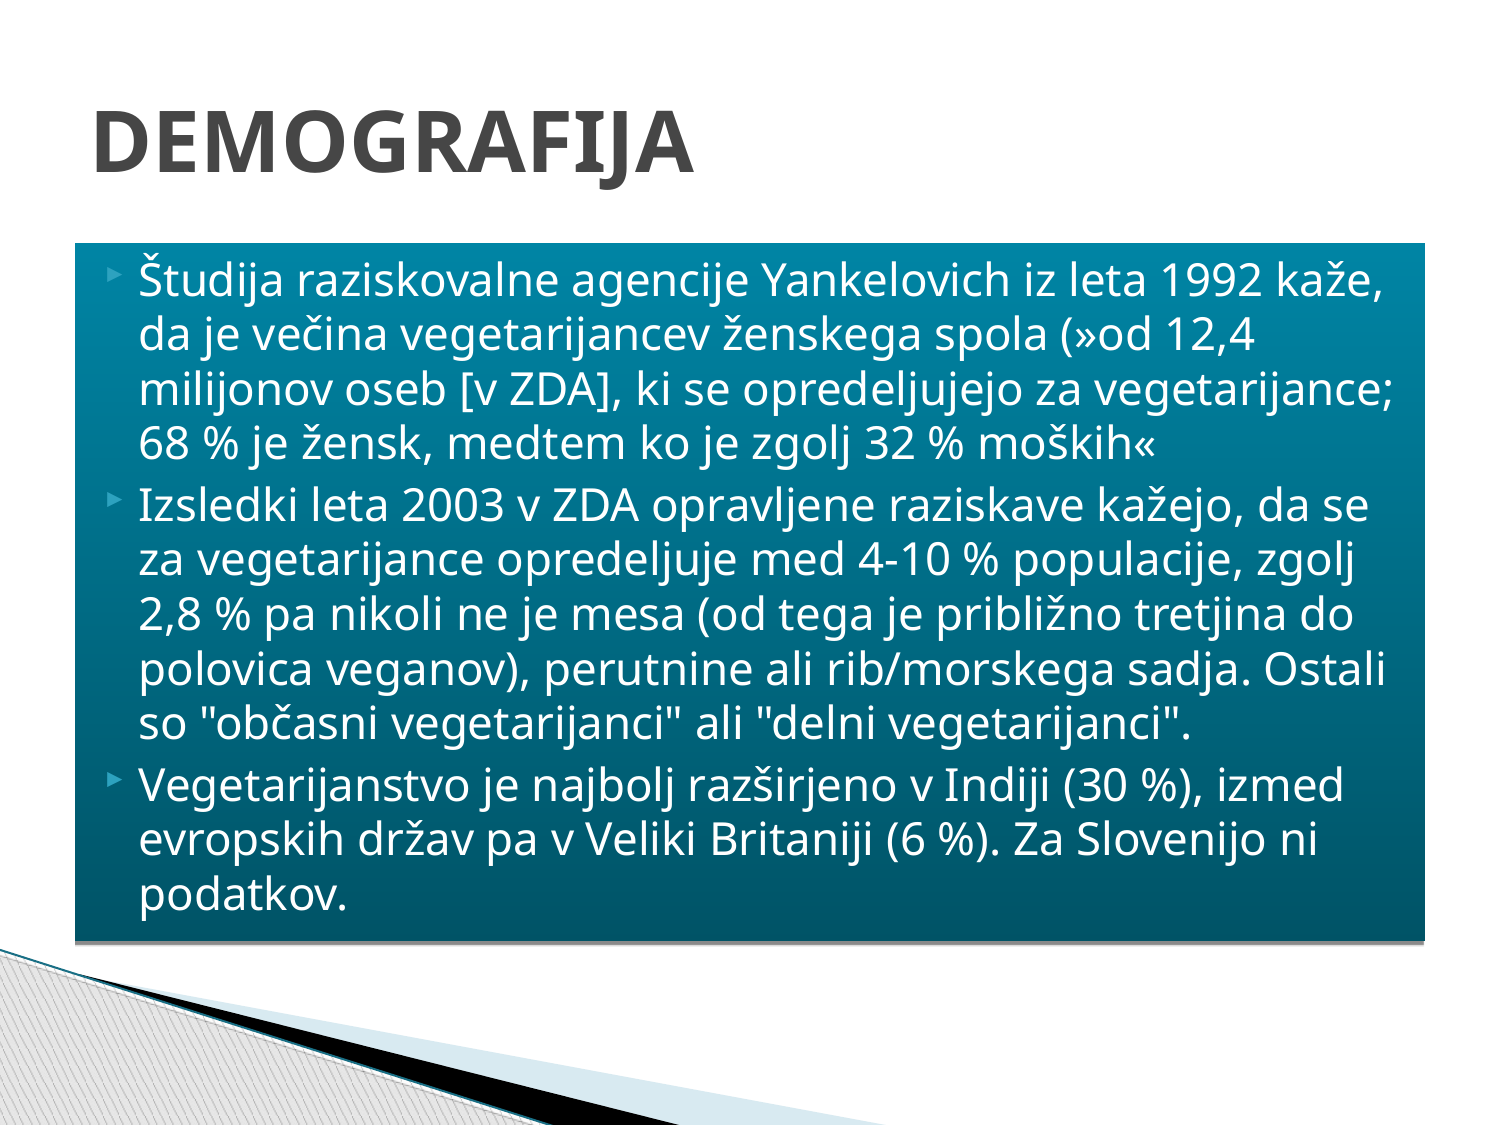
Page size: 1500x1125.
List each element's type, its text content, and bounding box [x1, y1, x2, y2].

title DEMOGRAFIJA [75, 45, 1425, 233]
list Študija raziskovalne agencije Yankelovich iz leta 1992 kaže, da je večina vegetarijancev ženskega spola (»od 12,4 milijonov oseb [v ZDA], ki se opredeljujejo za vegetarijance; 68 % je žensk, medtem ko je zgolj 32 % moških« Izsledki leta 2003 v ZDA opravljene raziskave kažejo, da se za vegetarijance opredeljuje med 4-10 % populacije, zgolj 2,8 % pa nikoli ne je mesa (od tega je približno tretjina do polovica veganov), perutnine ali rib/morskega sadja. Ostali so "občasni vegetarijanci" ali "delni vegetarijanci". Vegetarijanstvo je najbolj razširjeno v Indiji (30 %), izmed evropskih držav pa v Veliki Britaniji (6 %). Za Slovenijo ni podatkov. [75, 243, 1425, 941]
